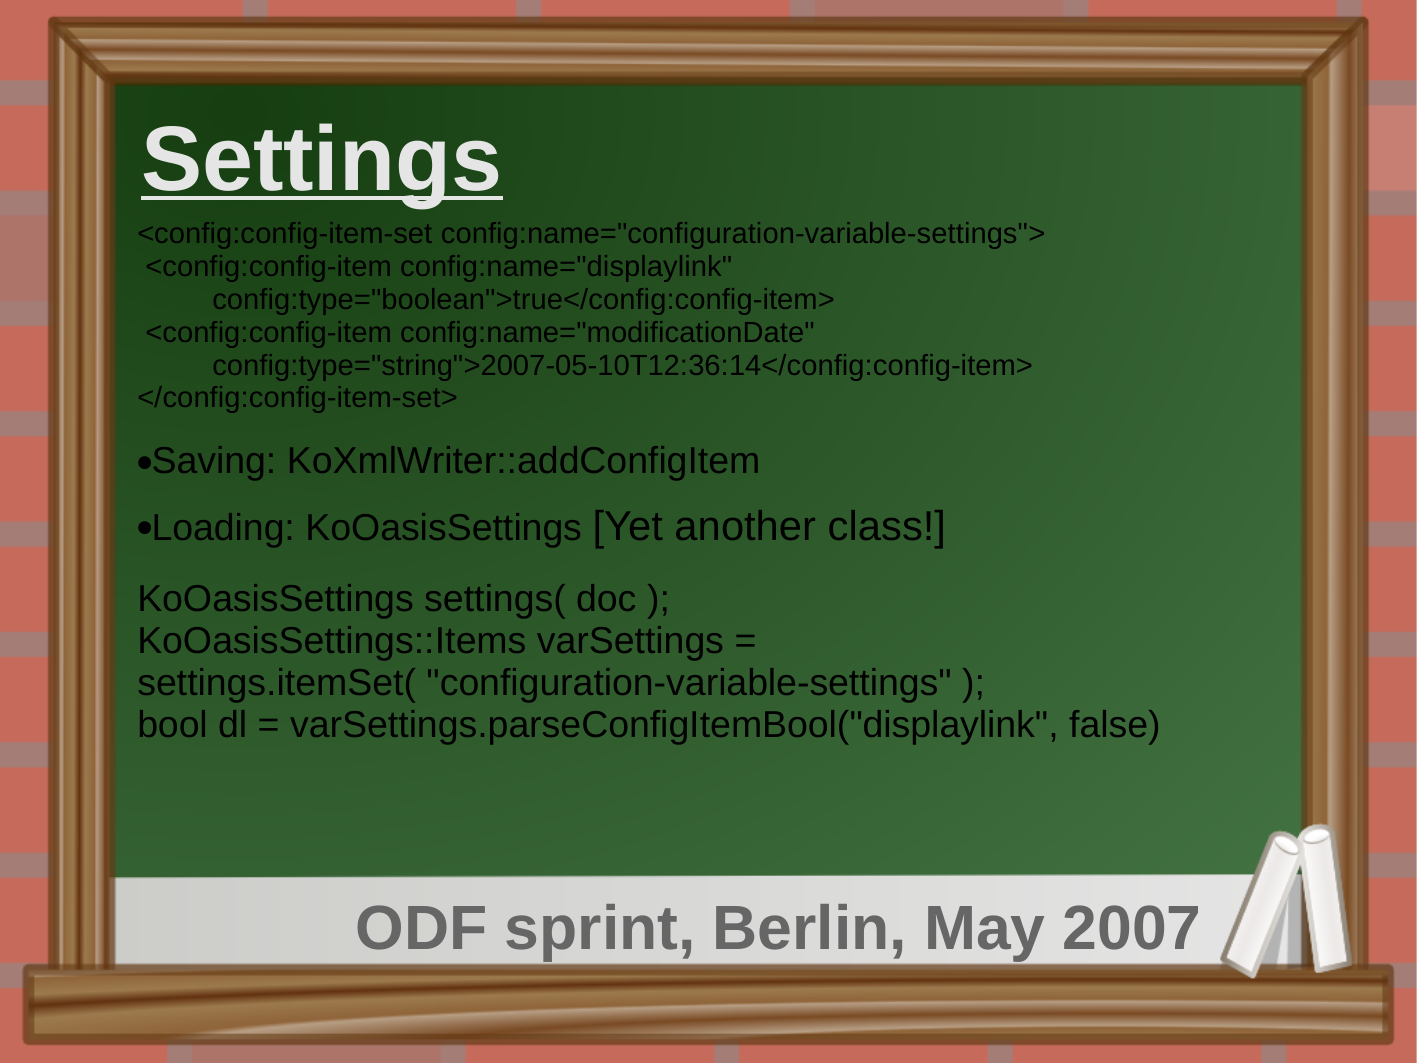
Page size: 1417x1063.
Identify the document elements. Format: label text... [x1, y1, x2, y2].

text_box <config:config-item-set config:name="configuration-variable-settings"> <config:config-item config:name="displaylink" config:type="boolean">true</config:config-item> <config:config-item config:name="modificationDate" config:type="string">2007-05-10T12:36:14</config:config-item> </config:config-item-set> Saving: KoXmlWriter::addConfigItem Loading: KoOasisSettings [Yet another class!] KoOasisSettings settings( doc ); KoOasisSettings::Items varSettings = settings.itemSet( "configuration-variable-settings" ); bool dl = varSettings.parseConfigItemBool("displaylink", false) [122, 210, 1304, 858]
text_box Settings [126, 100, 1158, 210]
picture [0, 0, 1417, 1063]
